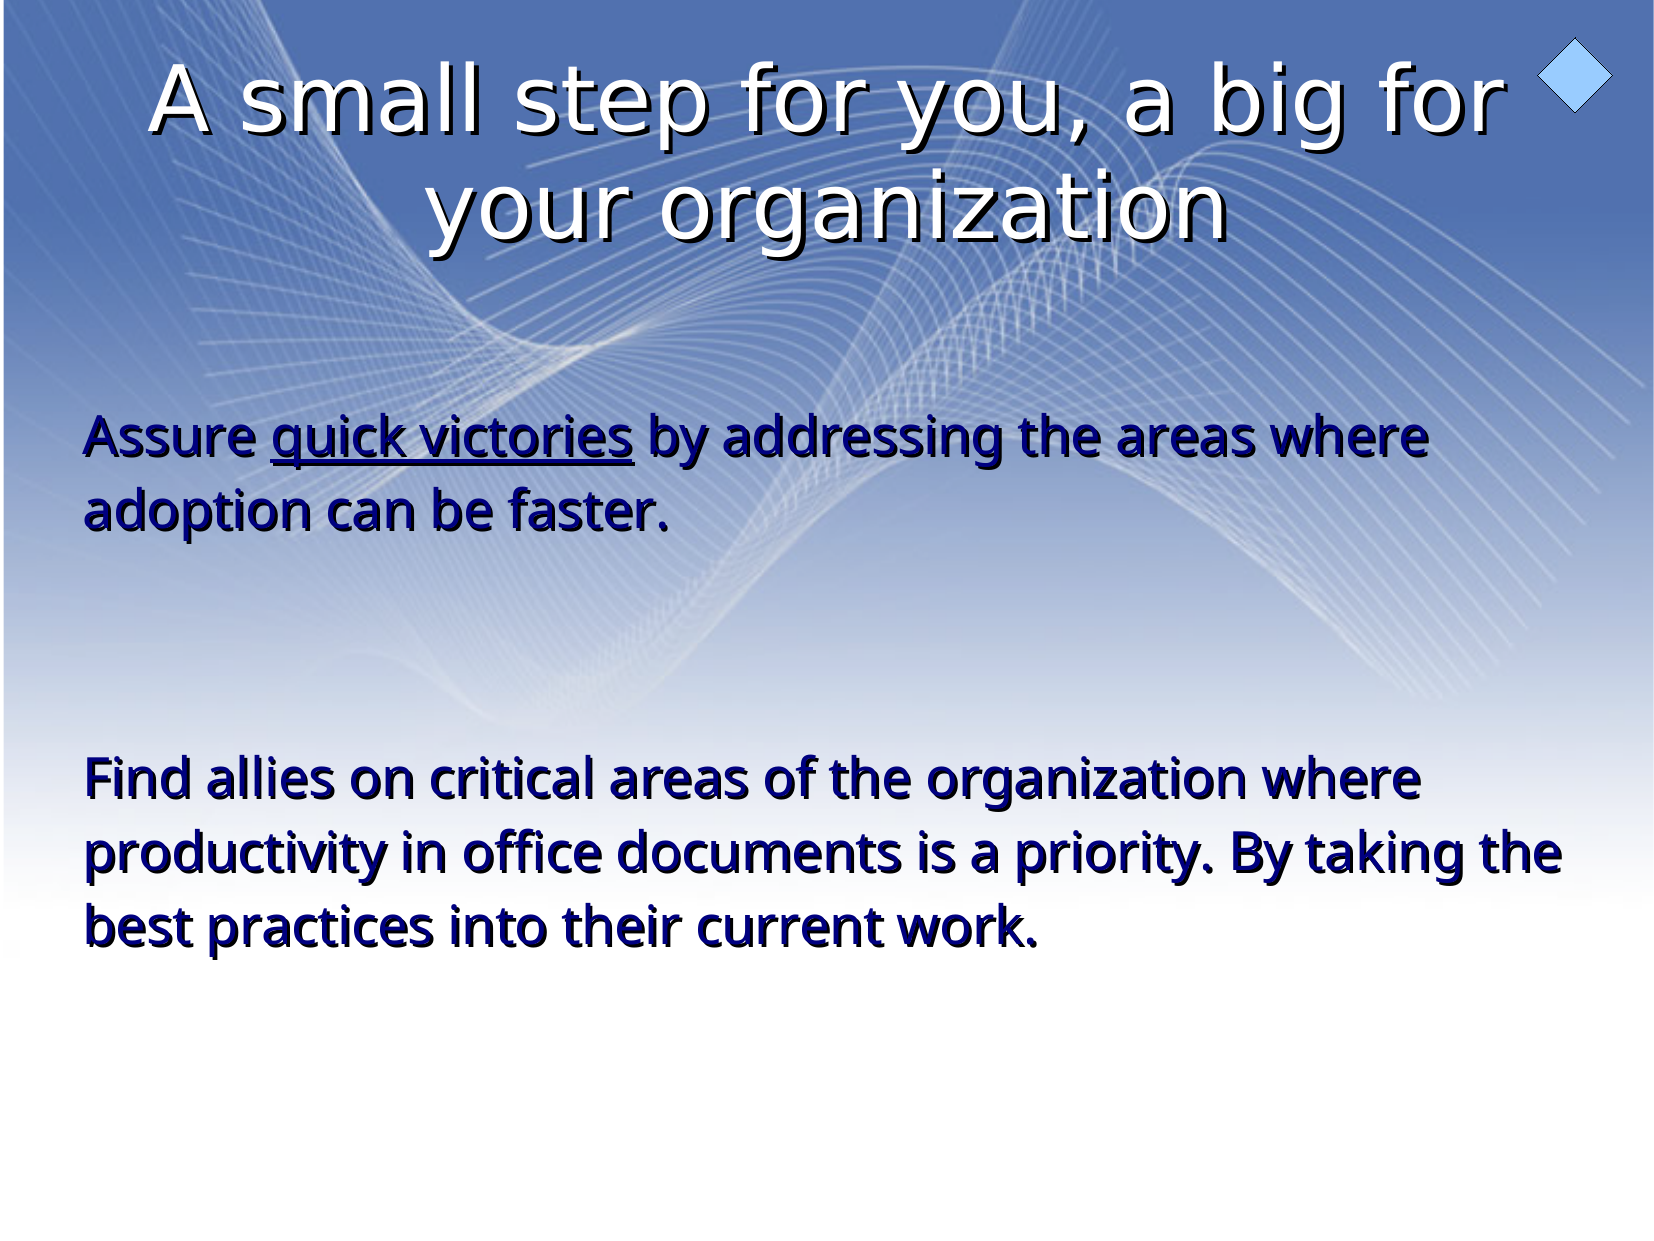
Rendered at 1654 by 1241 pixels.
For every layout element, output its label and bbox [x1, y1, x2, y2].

text_box [1537, 37, 1613, 113]
